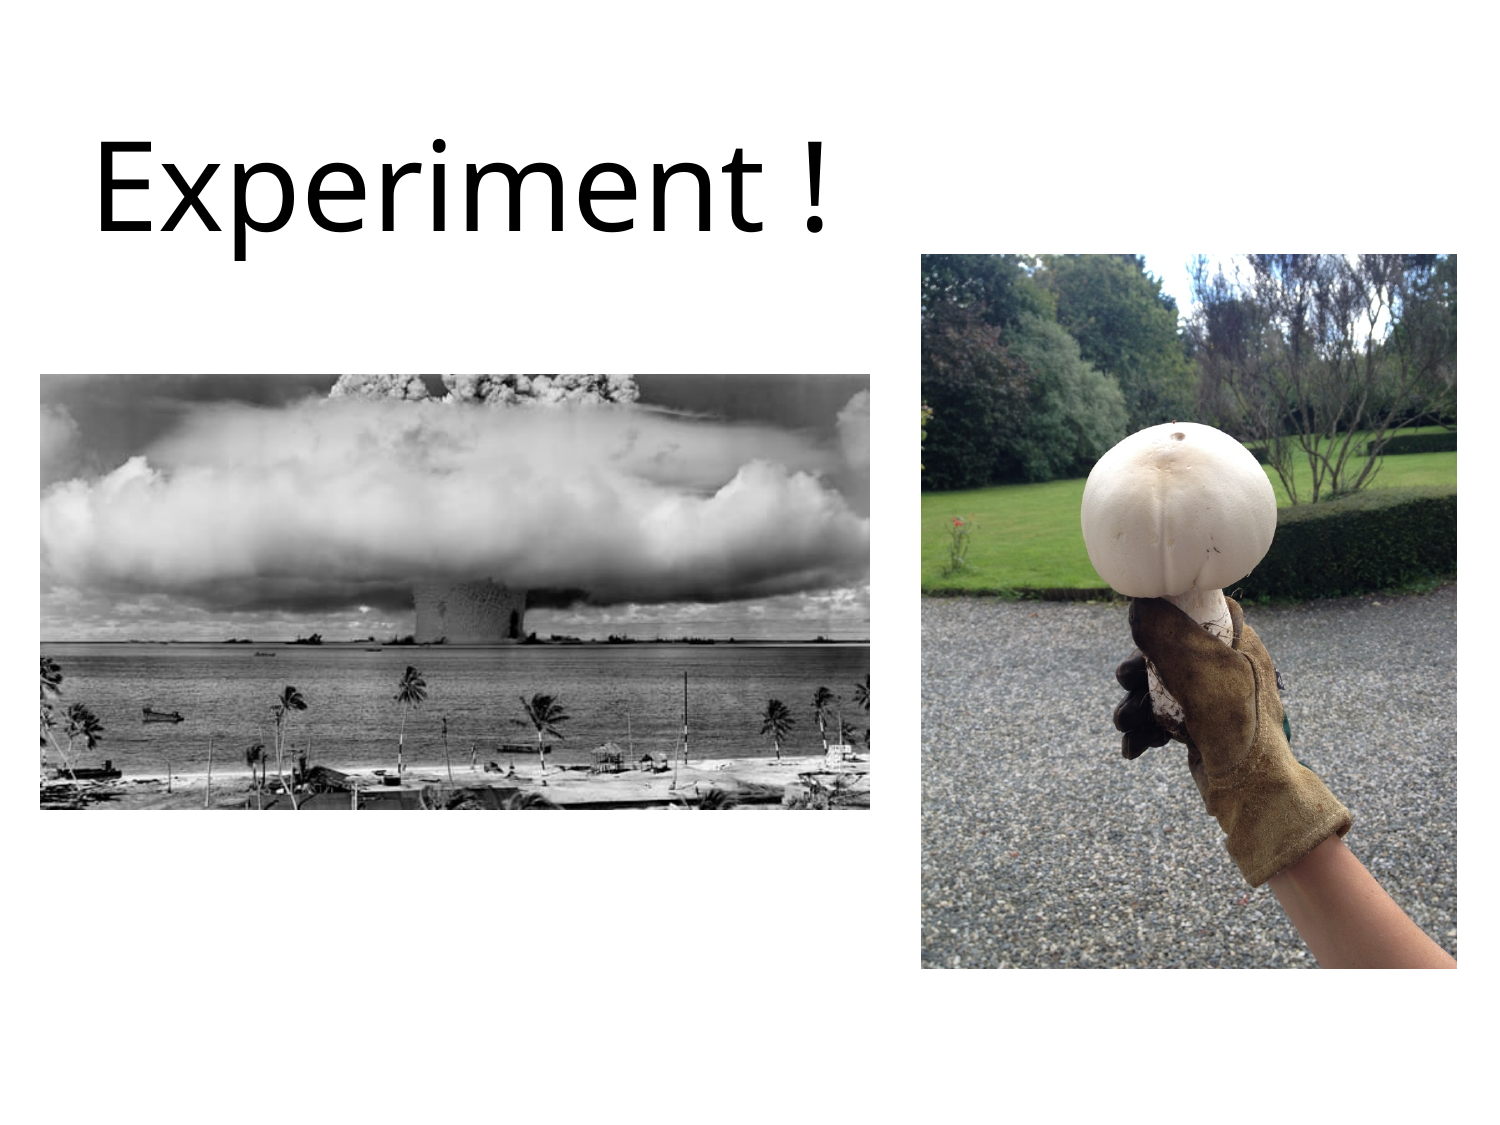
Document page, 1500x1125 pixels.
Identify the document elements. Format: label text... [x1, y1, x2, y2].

text_box Experiment ! [74, 90, 1007, 263]
picture [921, 254, 1457, 969]
picture [40, 374, 871, 811]
